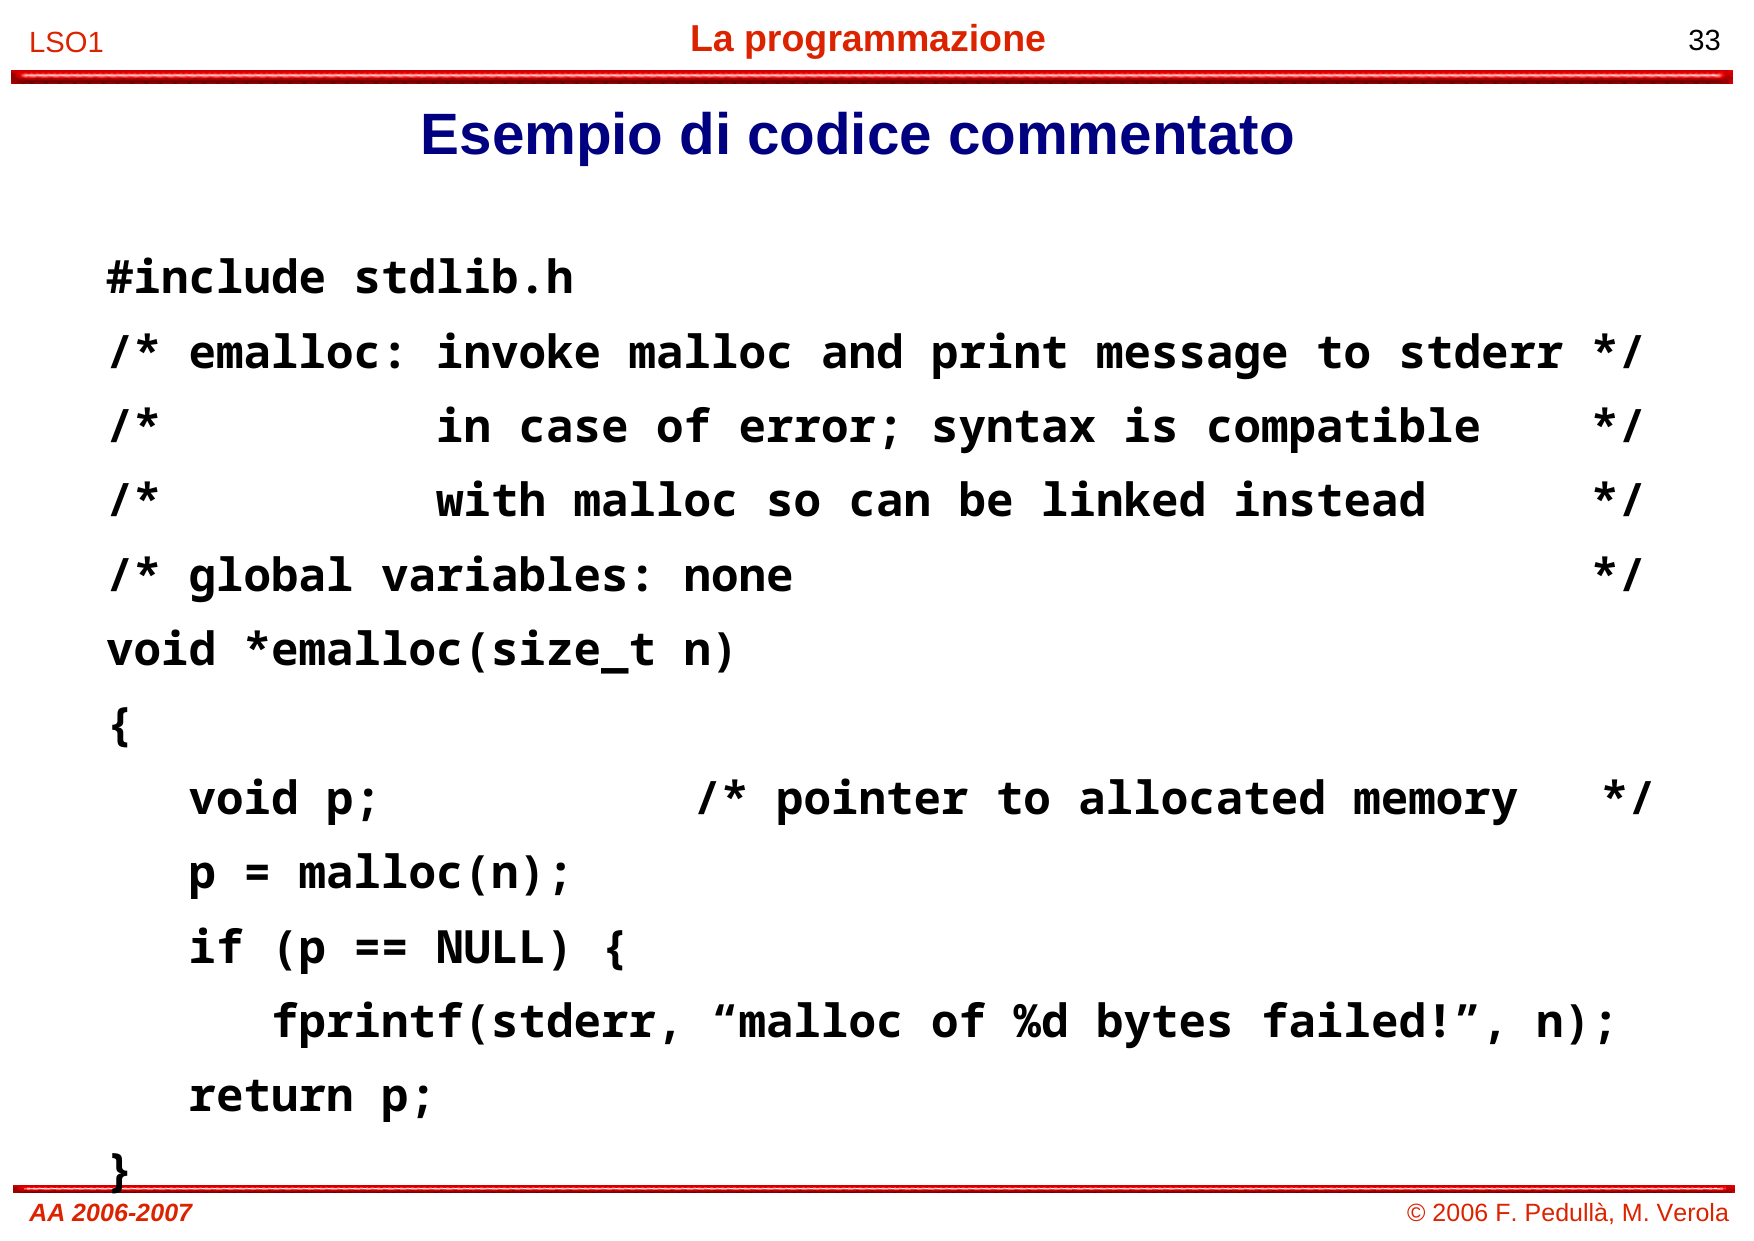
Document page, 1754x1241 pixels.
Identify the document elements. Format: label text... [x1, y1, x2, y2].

picture [13, 1185, 116, 1193]
text_box Esempio di codice commentato [386, 98, 1330, 187]
list #include stdlib.h /* emalloc: invoke malloc and print message to stderr */ /* in case of error; syntax is compatible */ /* with malloc so can be linked instead */ /* global variables: none */ void *emalloc(size_t n) { void p; /* pointer to allocated memory */ p = malloc(n); if (p == NULL) { fprintf(stderr, “malloc of %d bytes failed!”, n); return p; } [106, 244, 1685, 1127]
picture [119, 1185, 1735, 1193]
picture [11, 70, 1733, 84]
